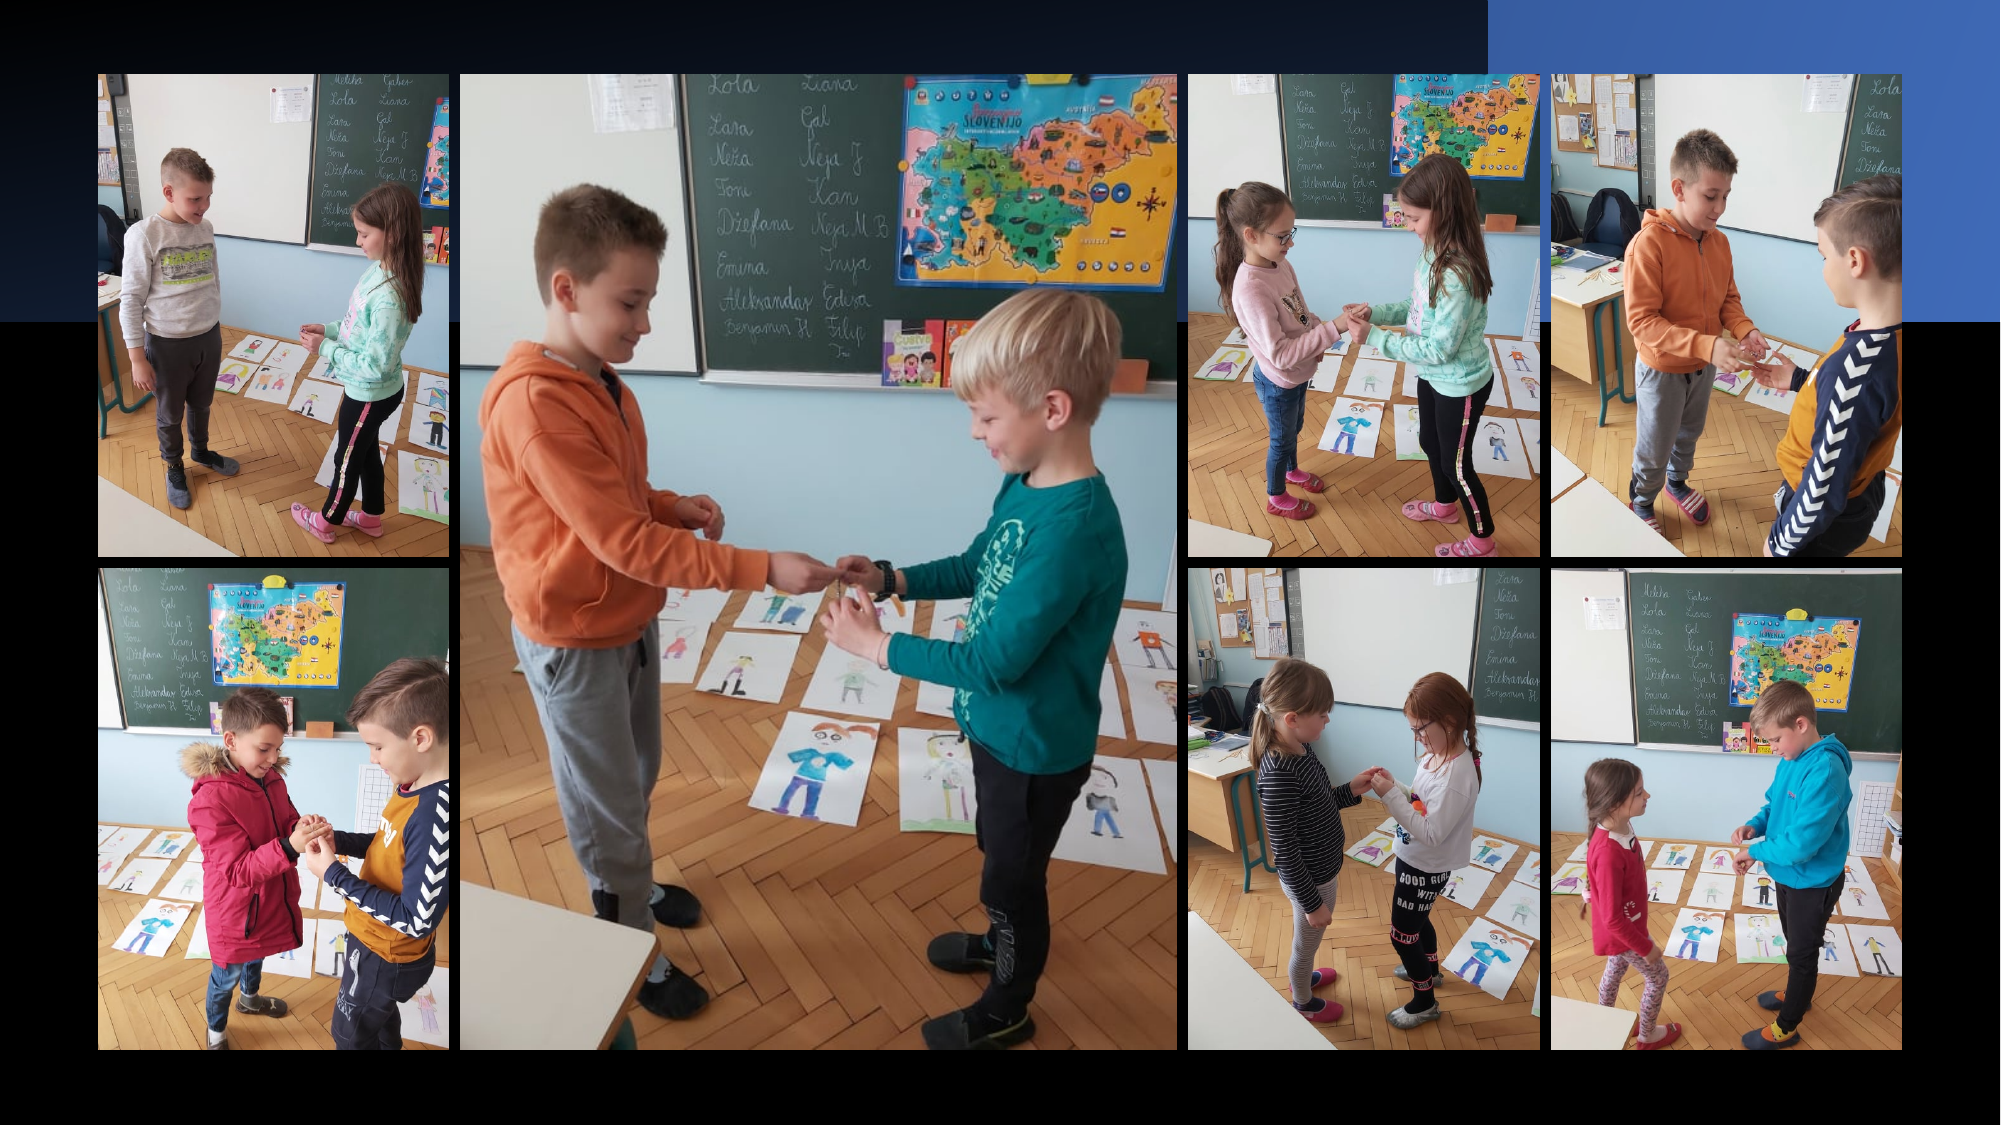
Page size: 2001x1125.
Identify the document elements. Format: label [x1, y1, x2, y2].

picture [1188, 75, 1540, 557]
picture [1551, 568, 1902, 1051]
picture [460, 75, 1177, 1051]
picture [98, 75, 449, 557]
text_box [0, 0, 2000, 1125]
picture [1188, 568, 1540, 1051]
picture [98, 568, 449, 1051]
picture [1551, 75, 1902, 557]
